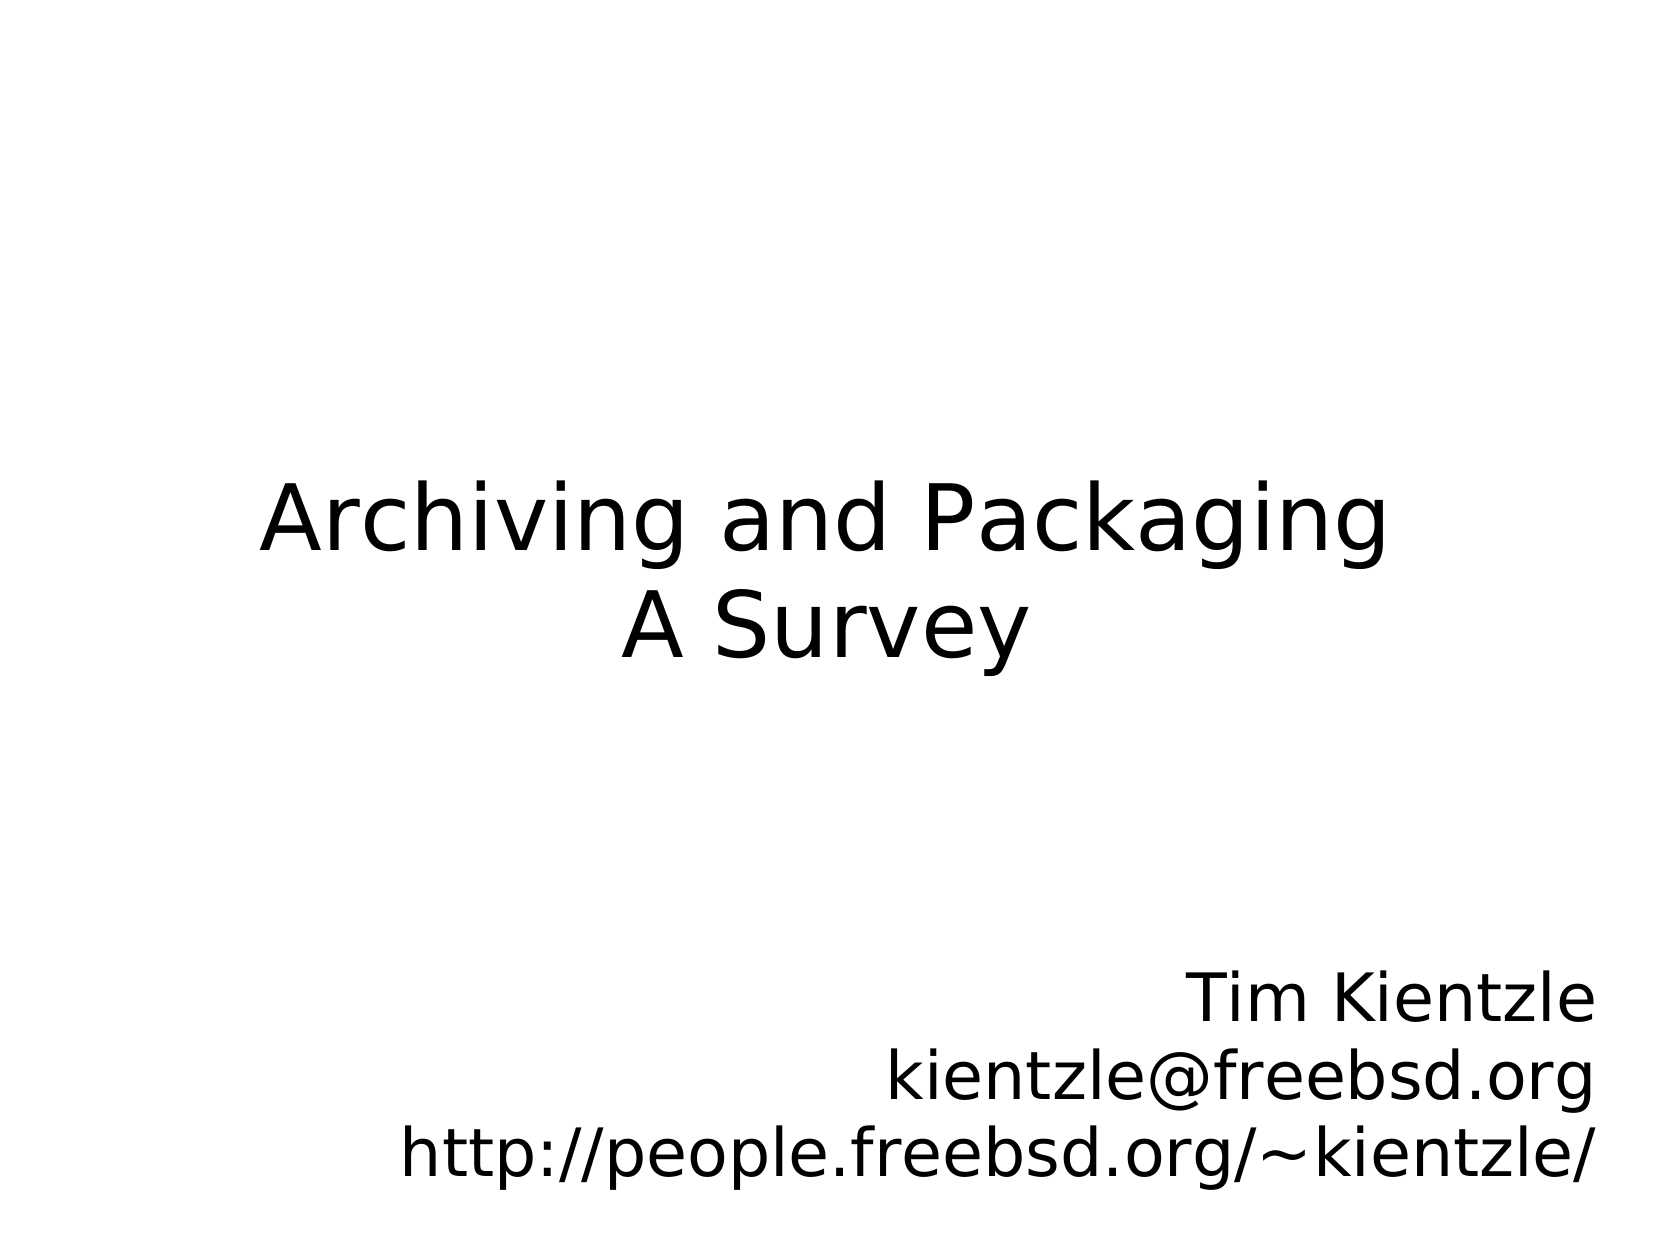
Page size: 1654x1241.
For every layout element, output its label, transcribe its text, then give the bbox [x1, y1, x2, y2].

title Archiving and Packaging A Survey [82, 465, 1571, 680]
text_box Tim Kientzle kientzle@freebsd.org http://people.freebsd.org/~kientzle/ [675, 862, 1613, 1201]
